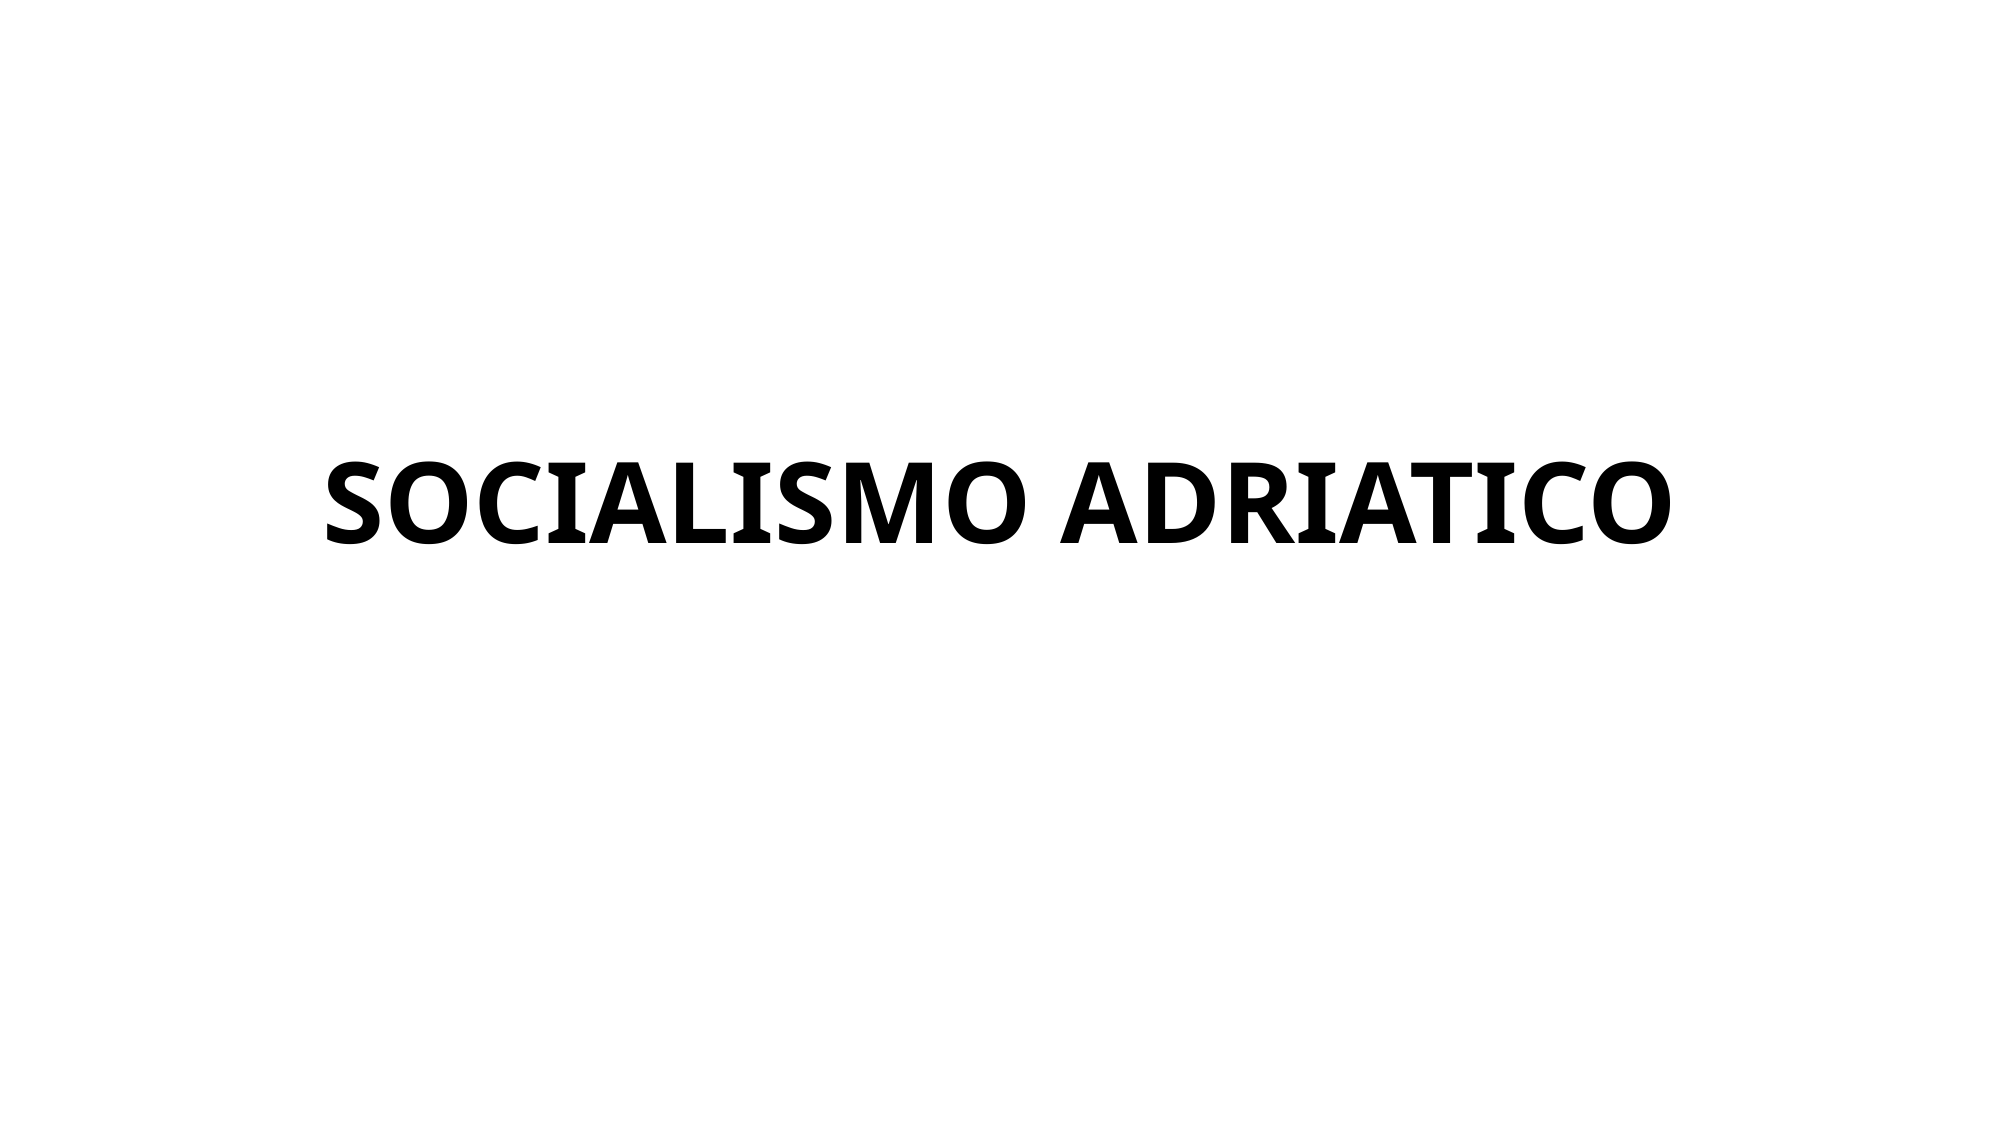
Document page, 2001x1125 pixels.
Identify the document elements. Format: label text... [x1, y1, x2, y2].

title SOCIALISMO ADRIATICO [249, 184, 1750, 576]
